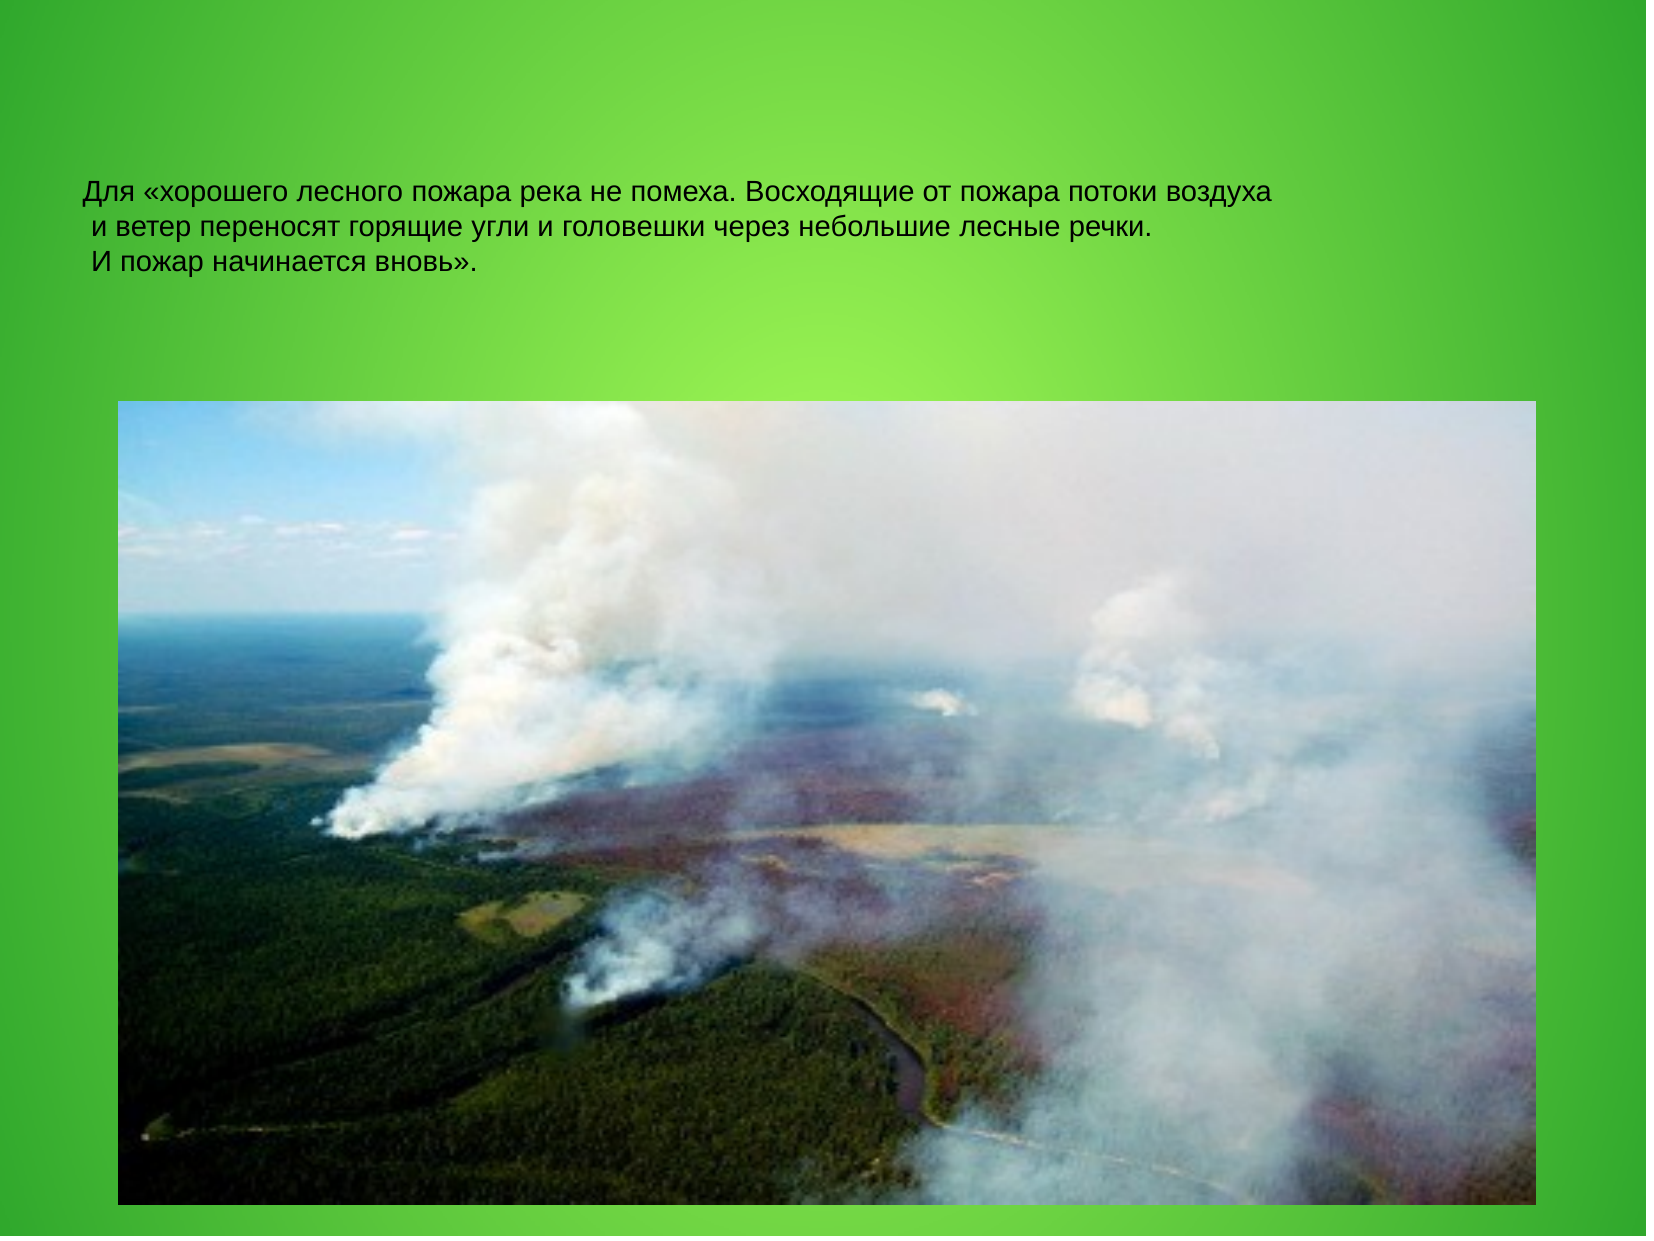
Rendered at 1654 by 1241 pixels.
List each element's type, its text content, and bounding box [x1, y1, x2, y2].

picture [118, 401, 1536, 1205]
text_box Для «хорошего лесного пожара река не помеха. Восходящие от пожара потоки воздуха и ветер переносят горящие угли и головешки через небольшие лесные речки. И пожар начинается вновь». [82, 17, 1571, 467]
